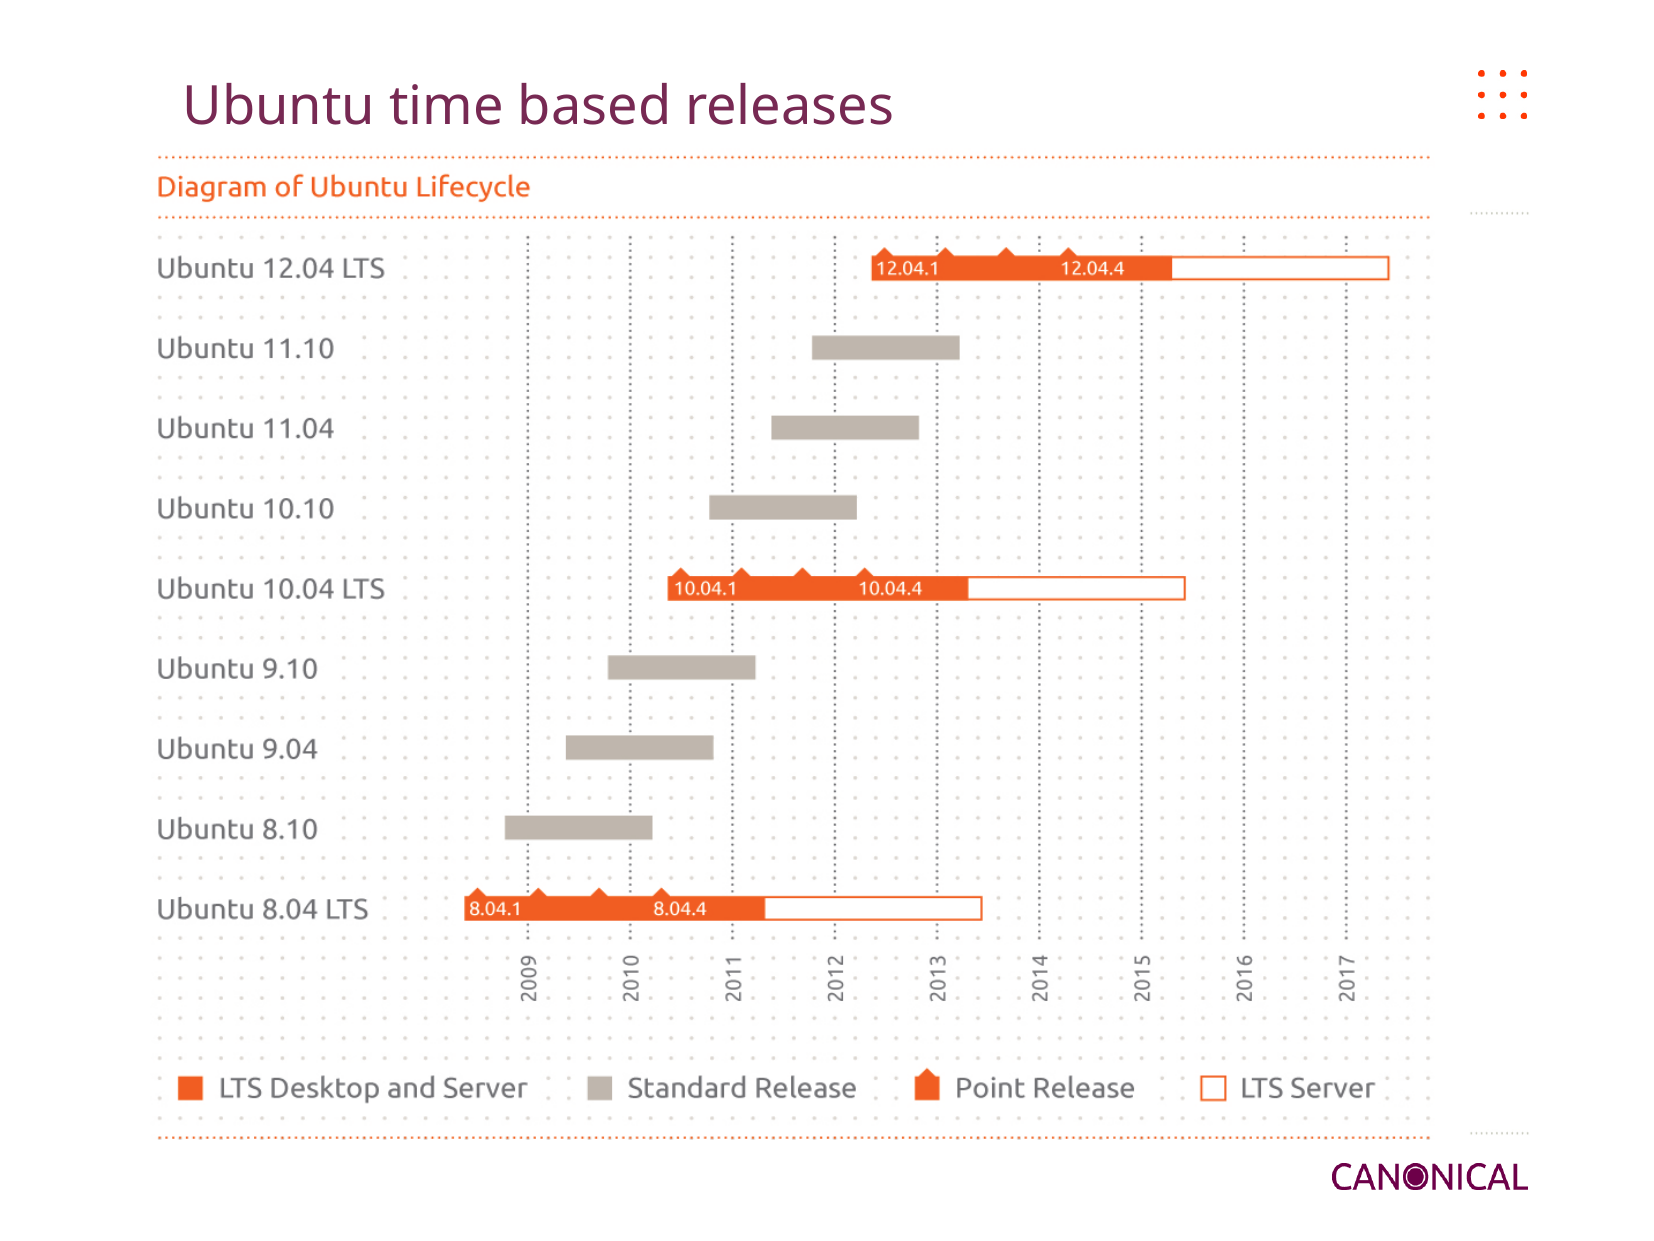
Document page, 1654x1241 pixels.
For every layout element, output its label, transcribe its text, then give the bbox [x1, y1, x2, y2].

picture [1478, 70, 1527, 119]
picture [1332, 1163, 1528, 1190]
picture [141, 140, 1532, 1140]
text_box Ubuntu time based releases [167, 59, 888, 187]
